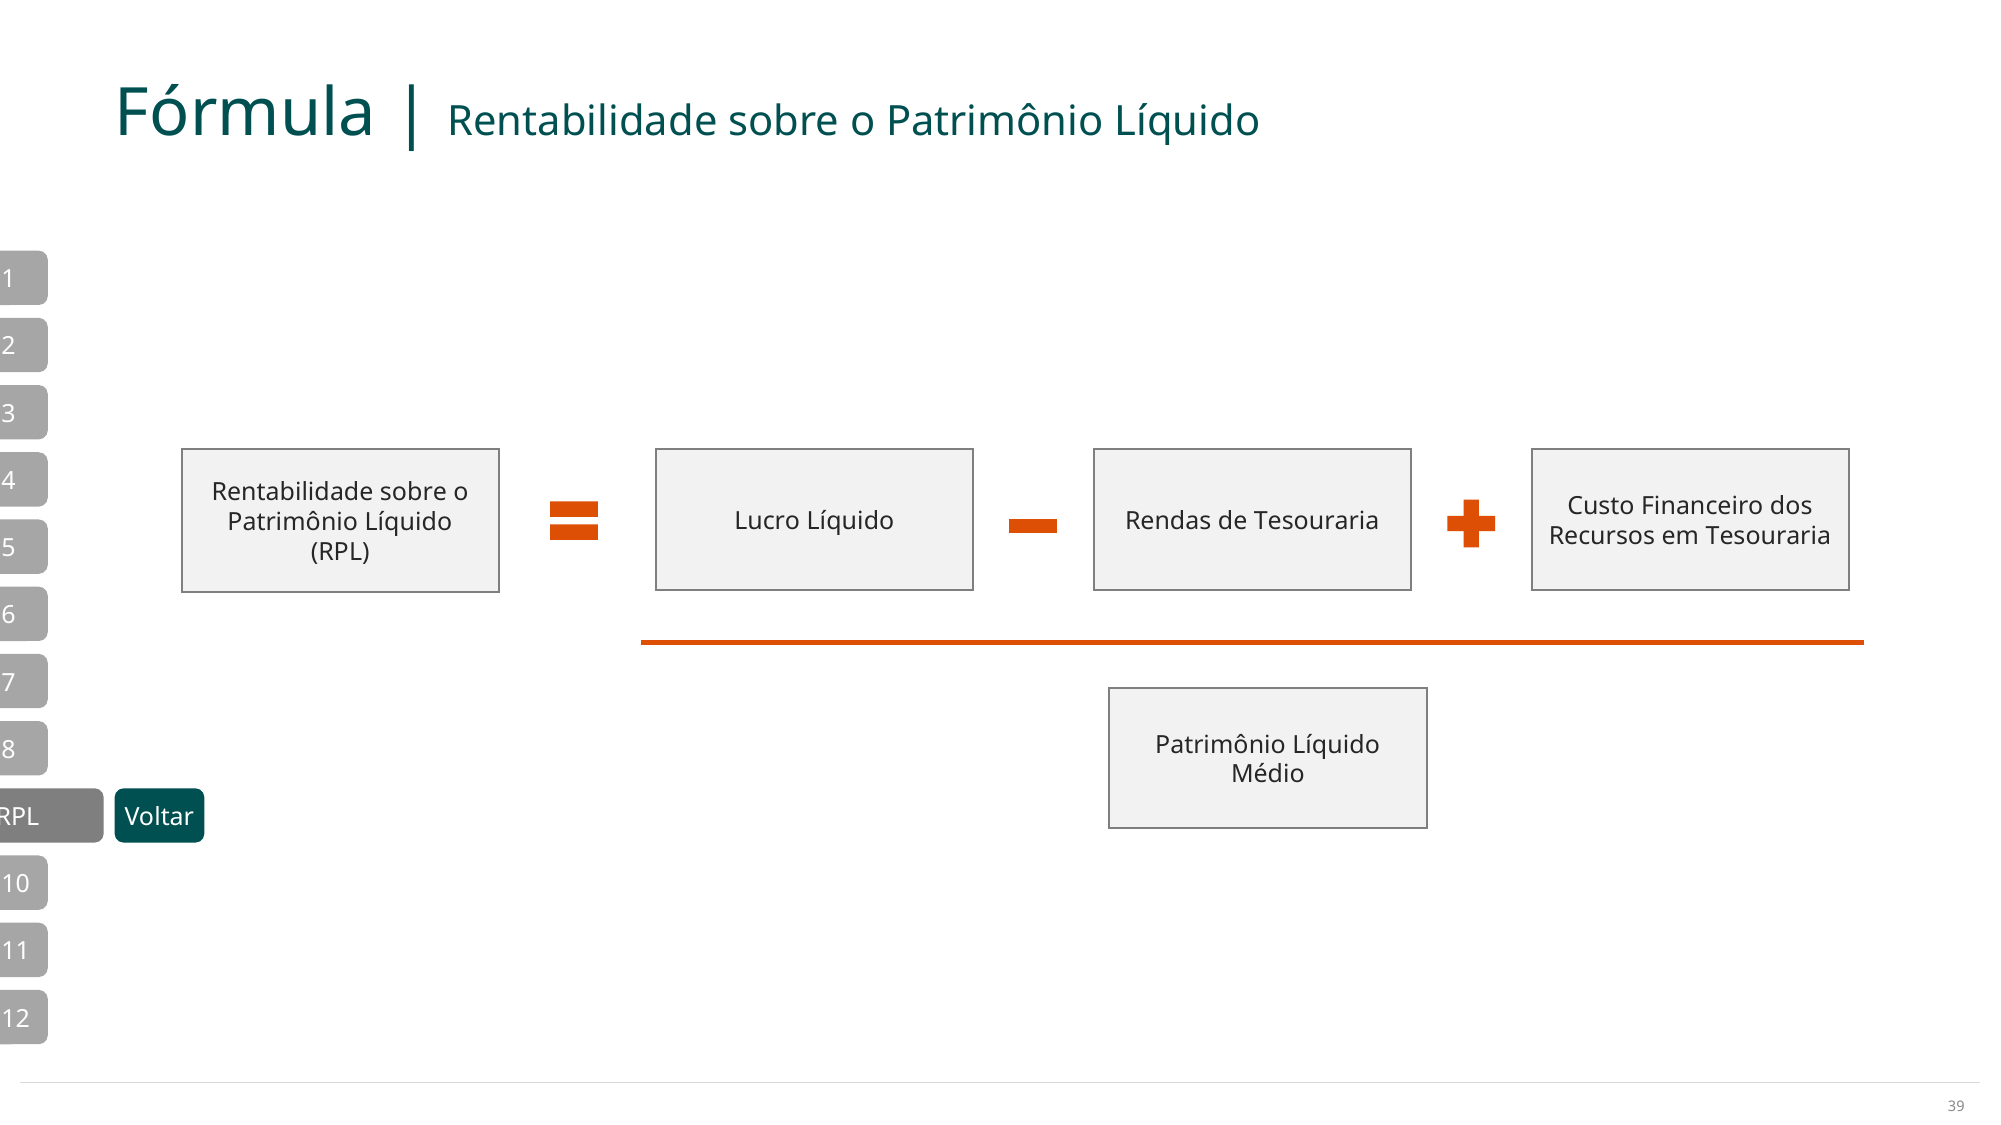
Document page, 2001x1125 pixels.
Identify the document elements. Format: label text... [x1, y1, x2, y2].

text_box Lucro Líquido [656, 449, 973, 590]
text_box 5 [0, 519, 48, 574]
text_box Rentabilidade sobre o Patrimônio Líquido (RPL) [182, 449, 499, 592]
text_box 2 [0, 317, 48, 373]
text_box 6 [0, 586, 48, 642]
text_box Voltar [114, 788, 205, 843]
text_box 12 [0, 989, 48, 1045]
text_box Patrimônio Líquido Médio [1109, 688, 1427, 828]
text_box 8 [0, 721, 48, 776]
title Fórmula | Rentabilidade sobre o Patrimônio Líquido [99, 45, 1900, 173]
text_box [1009, 519, 1057, 533]
text_box [550, 524, 598, 540]
text_box Rendas de Tesouraria [1094, 449, 1411, 590]
text_box 7 [0, 653, 48, 709]
text_box 1 [0, 250, 48, 306]
text_box Custo Financeiro dos Recursos em Tesouraria [1532, 449, 1849, 590]
text_box 3 [0, 385, 48, 440]
text_box [550, 501, 598, 517]
text_box RPL [0, 788, 104, 843]
text_box 11 [0, 922, 48, 978]
text_box 4 [0, 452, 48, 507]
text_box [1447, 499, 1496, 548]
text_box 10 [0, 855, 48, 910]
